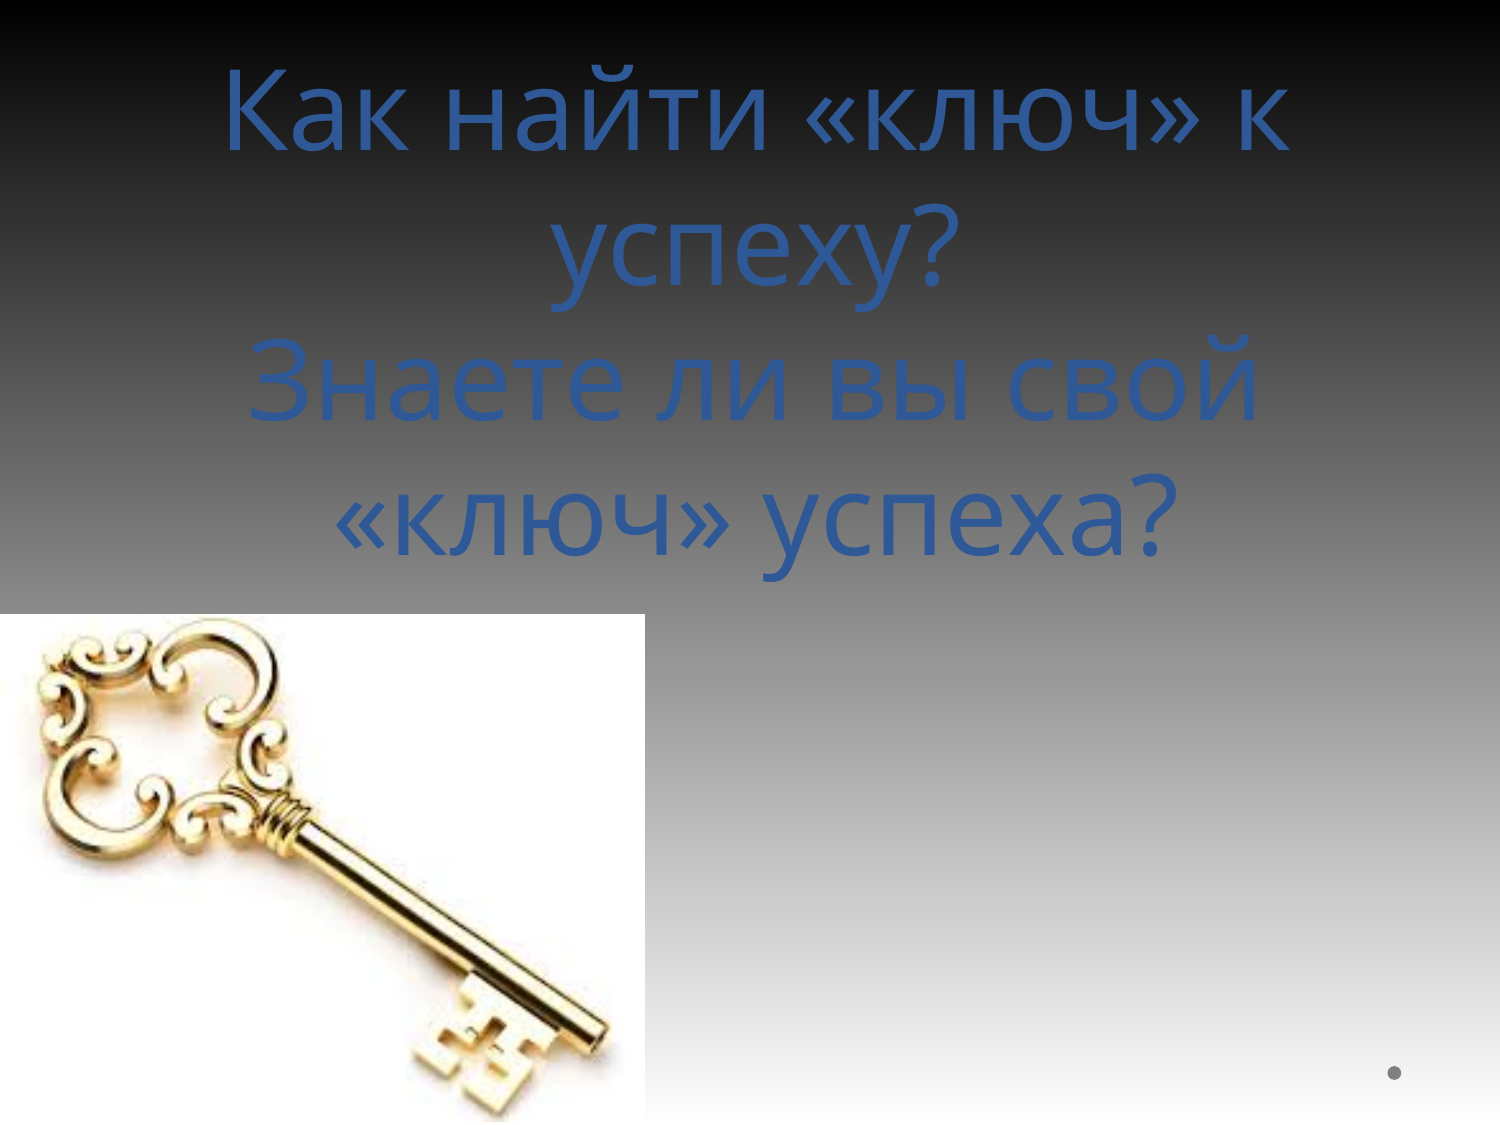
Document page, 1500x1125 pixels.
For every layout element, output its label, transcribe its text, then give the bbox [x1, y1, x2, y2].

picture [0, 614, 645, 1122]
title Как найти «ключ» к успеху? Знаете ли вы свой «ключ» успеха? [41, 30, 1471, 457]
